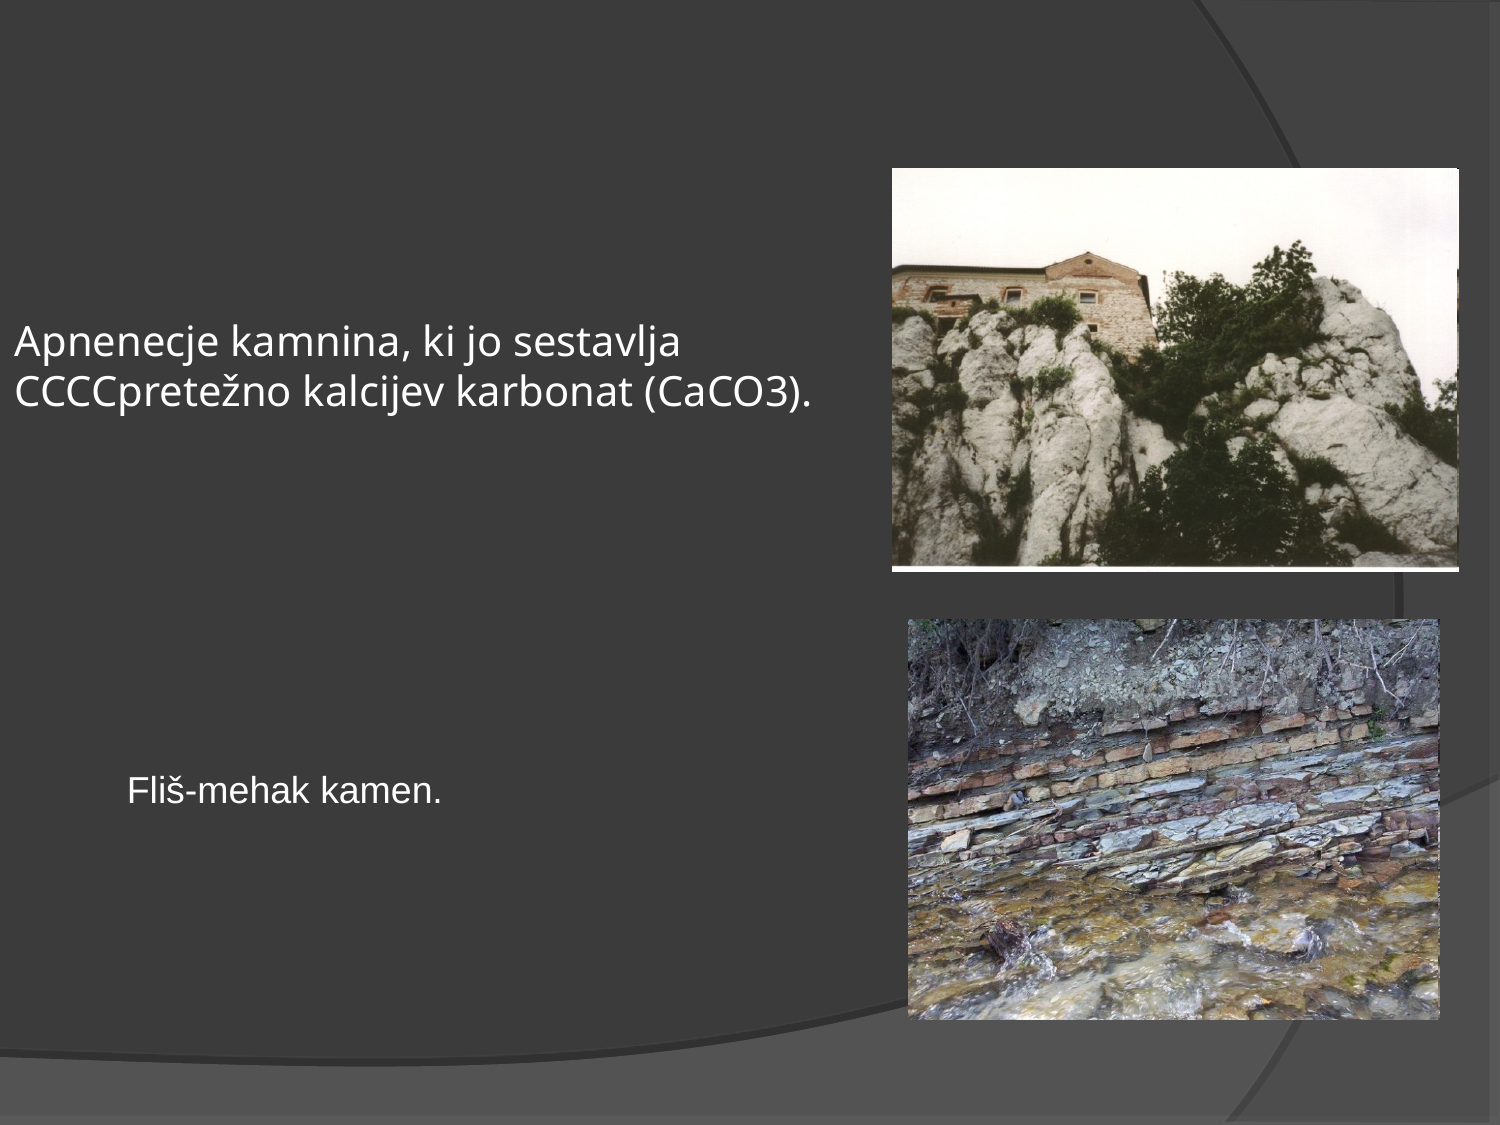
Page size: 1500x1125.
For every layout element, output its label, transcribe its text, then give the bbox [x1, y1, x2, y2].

picture [892, 168, 1459, 572]
text_box Apnenecje kamnina, ki jo sestavlja CCCCpretežno kalcijev karbonat (CaCO3). [0, 307, 928, 423]
text_box Fliš-mehak kamen. [112, 758, 561, 818]
picture [908, 619, 1440, 1020]
